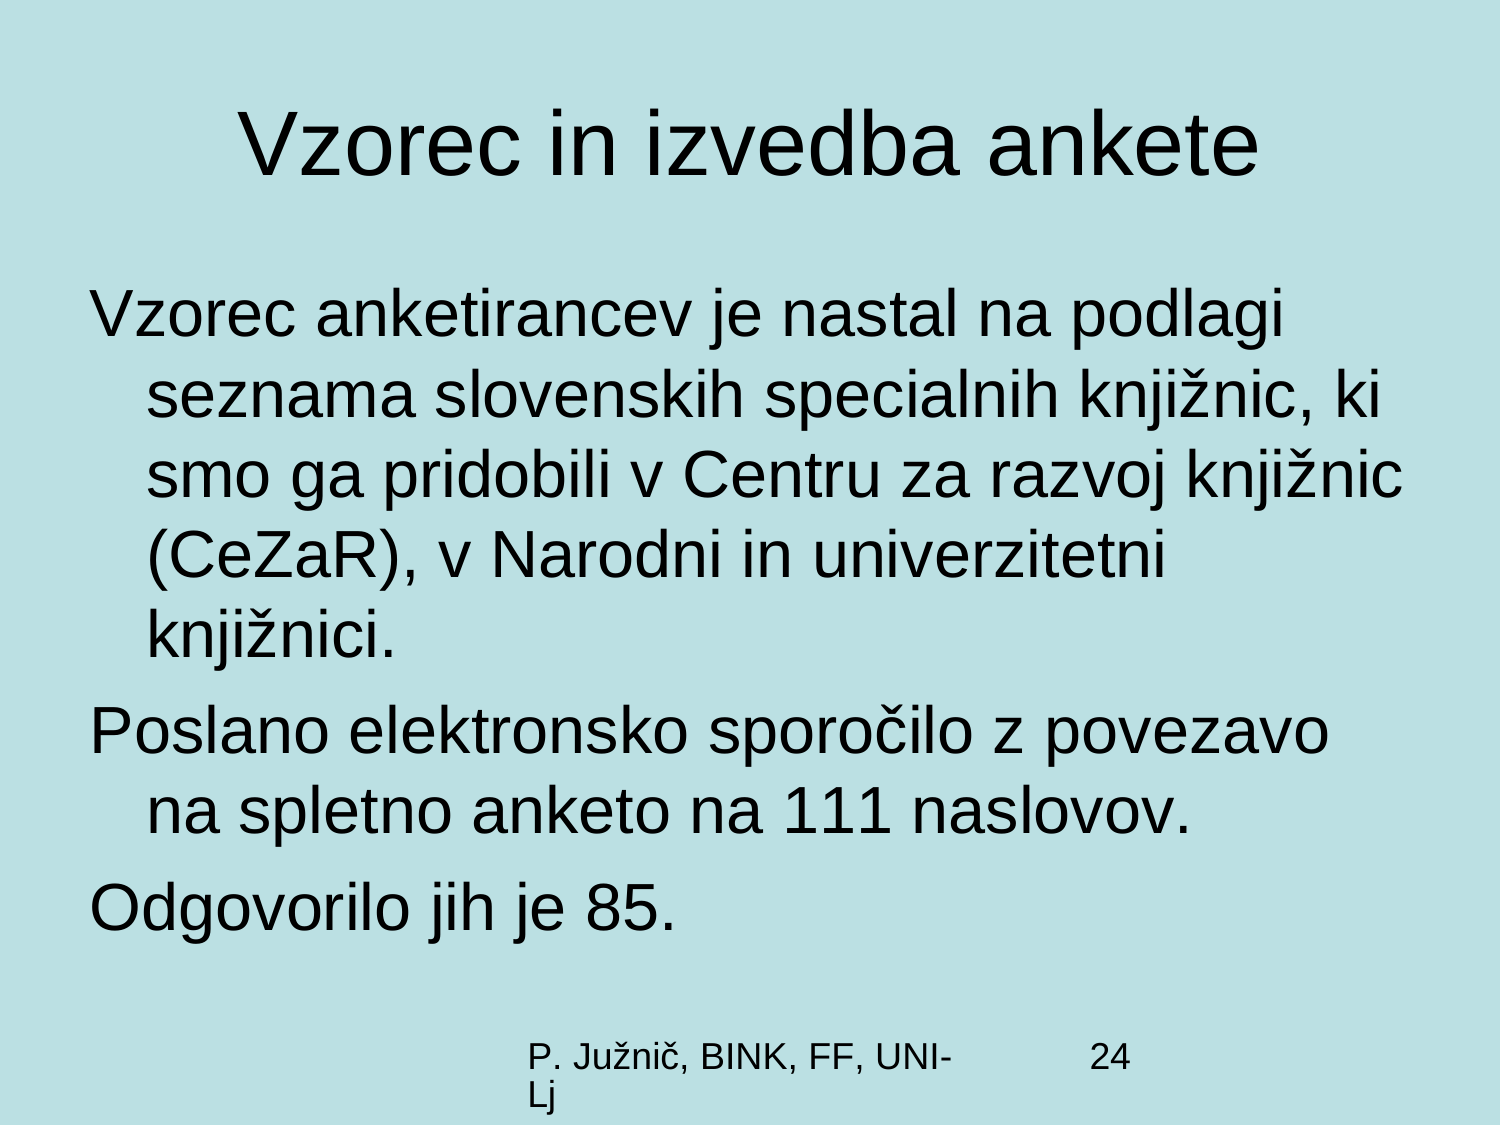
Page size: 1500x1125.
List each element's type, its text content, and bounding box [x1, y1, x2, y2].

title Vzorec in izvedba ankete [75, 45, 1426, 233]
list Vzorec anketirancev je nastal na podlagi seznama slovenskih specialnih knjižnic, ki smo ga pridobili v Centru za razvoj knjižnic (CeZaR), v Narodni in univerzitetni knjižnici. Poslano elektronsko sporočilo z povezavo na spletno anketo na 111 naslovov. Odgovorilo jih je 85. [75, 262, 1426, 1006]
